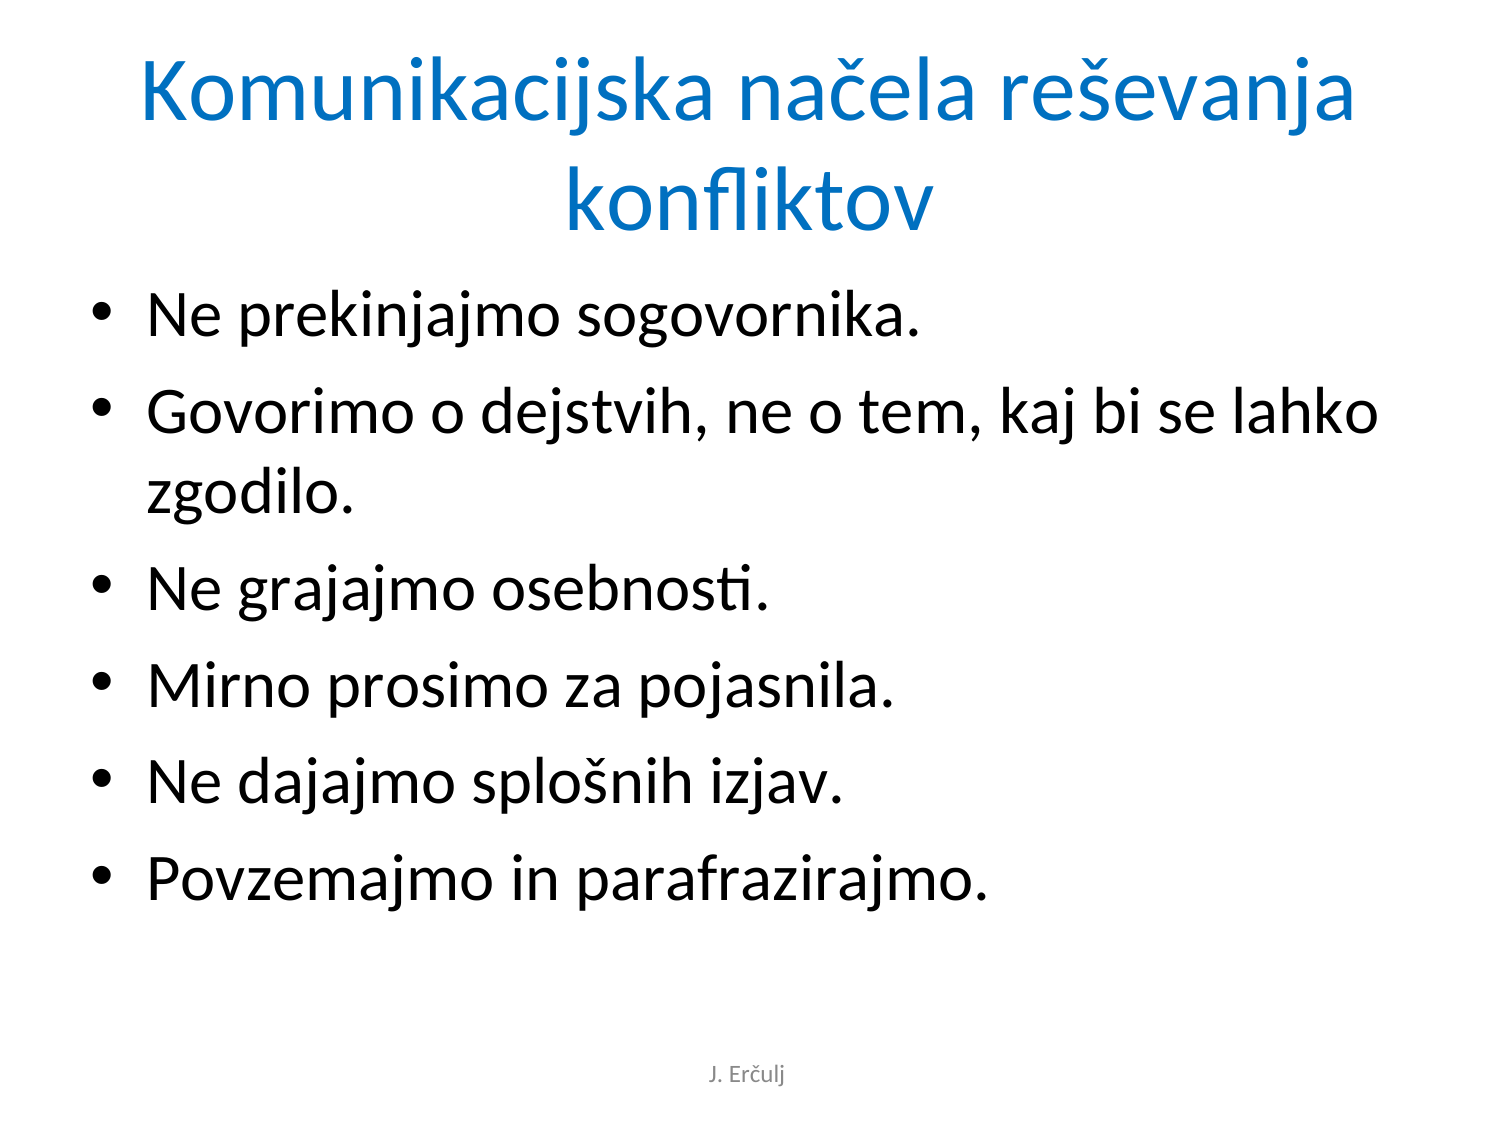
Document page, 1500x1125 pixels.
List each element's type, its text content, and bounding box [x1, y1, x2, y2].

title Komunikacijska načela reševanja konfliktov [75, 21, 1426, 257]
list Ne prekinjajmo sogovornika. Govorimo o dejstvih, ne o tem, kaj bi se lahko zgodilo. Ne grajajmo osebnosti. Mirno prosimo za pojasnila. Ne dajajmo splošnih izjav. Povzemajmo in parafrazirajmo. [75, 262, 1426, 1006]
text_box J. Erčulj [512, 1042, 988, 1103]
